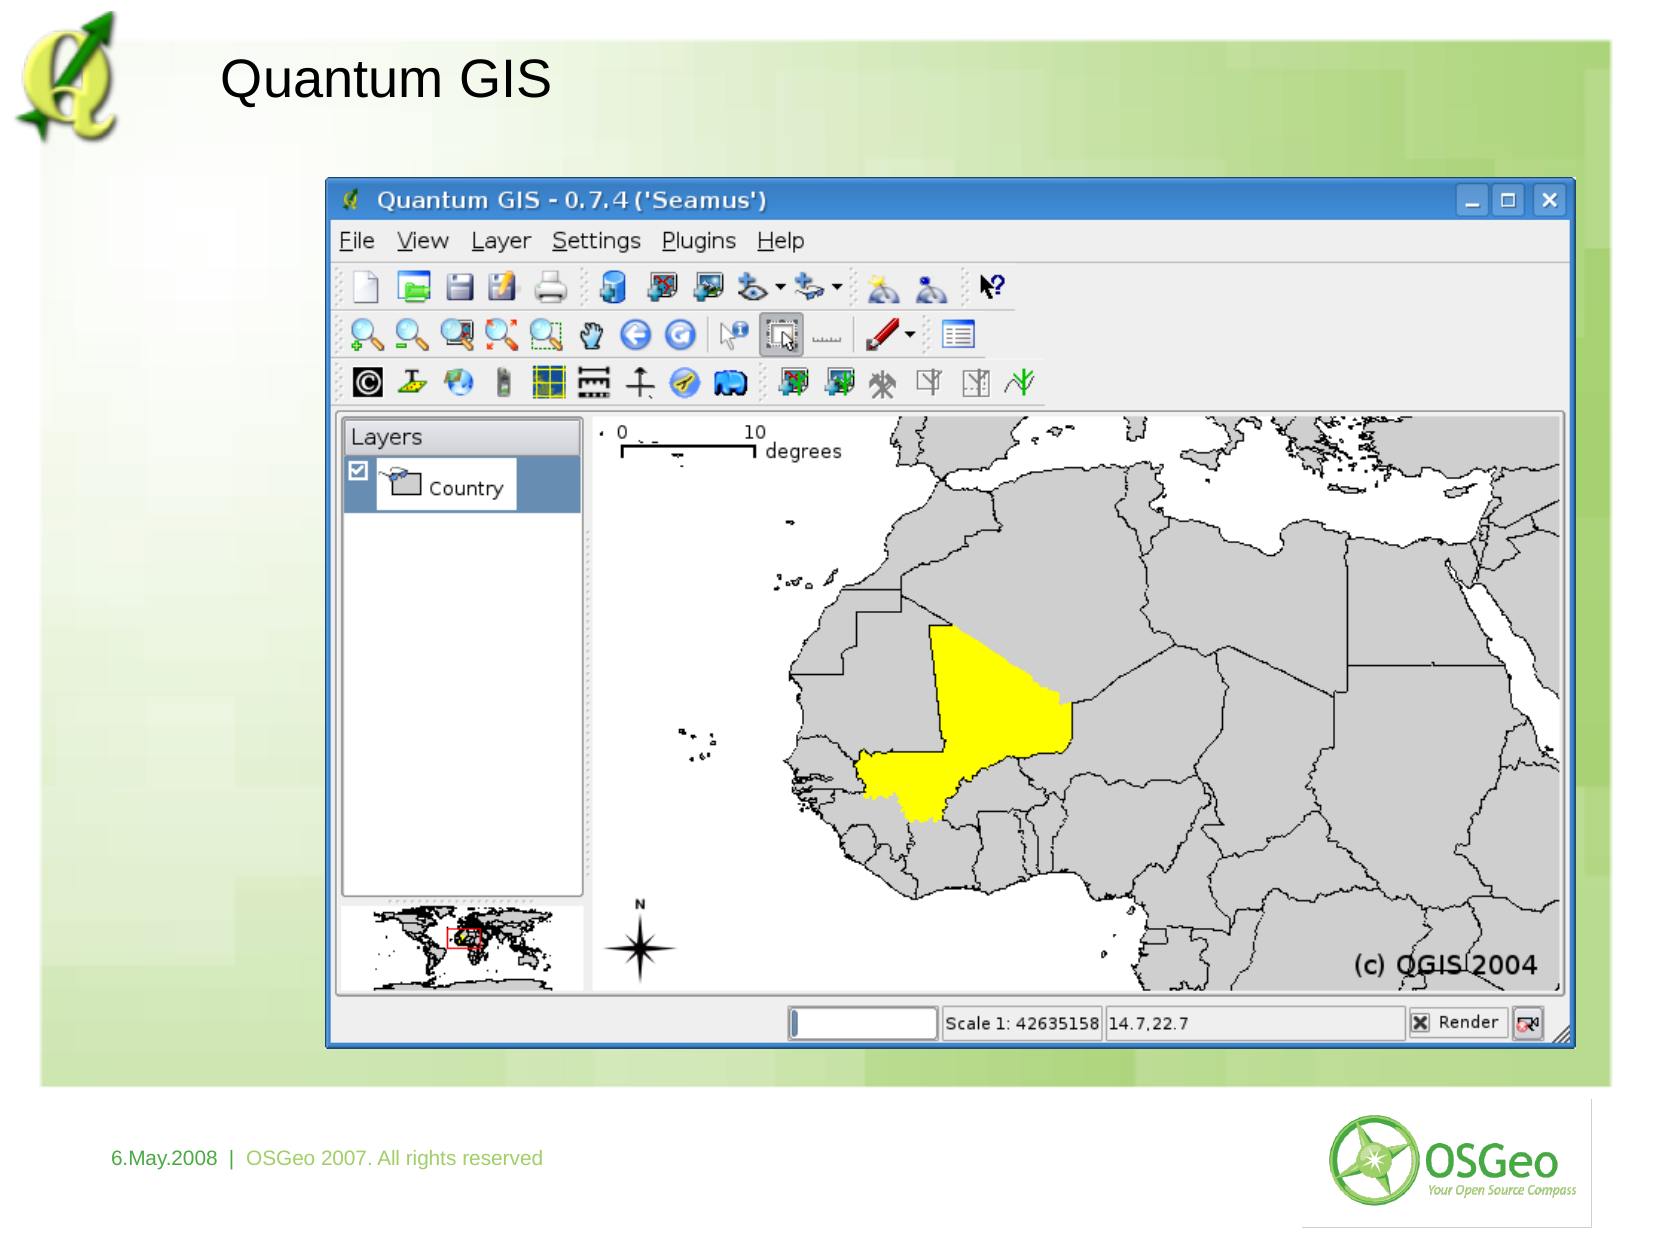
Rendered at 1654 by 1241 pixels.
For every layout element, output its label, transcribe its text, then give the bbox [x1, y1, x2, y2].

picture [0, 1, 1654, 1239]
list Quantum GIS [0, 51, 774, 801]
